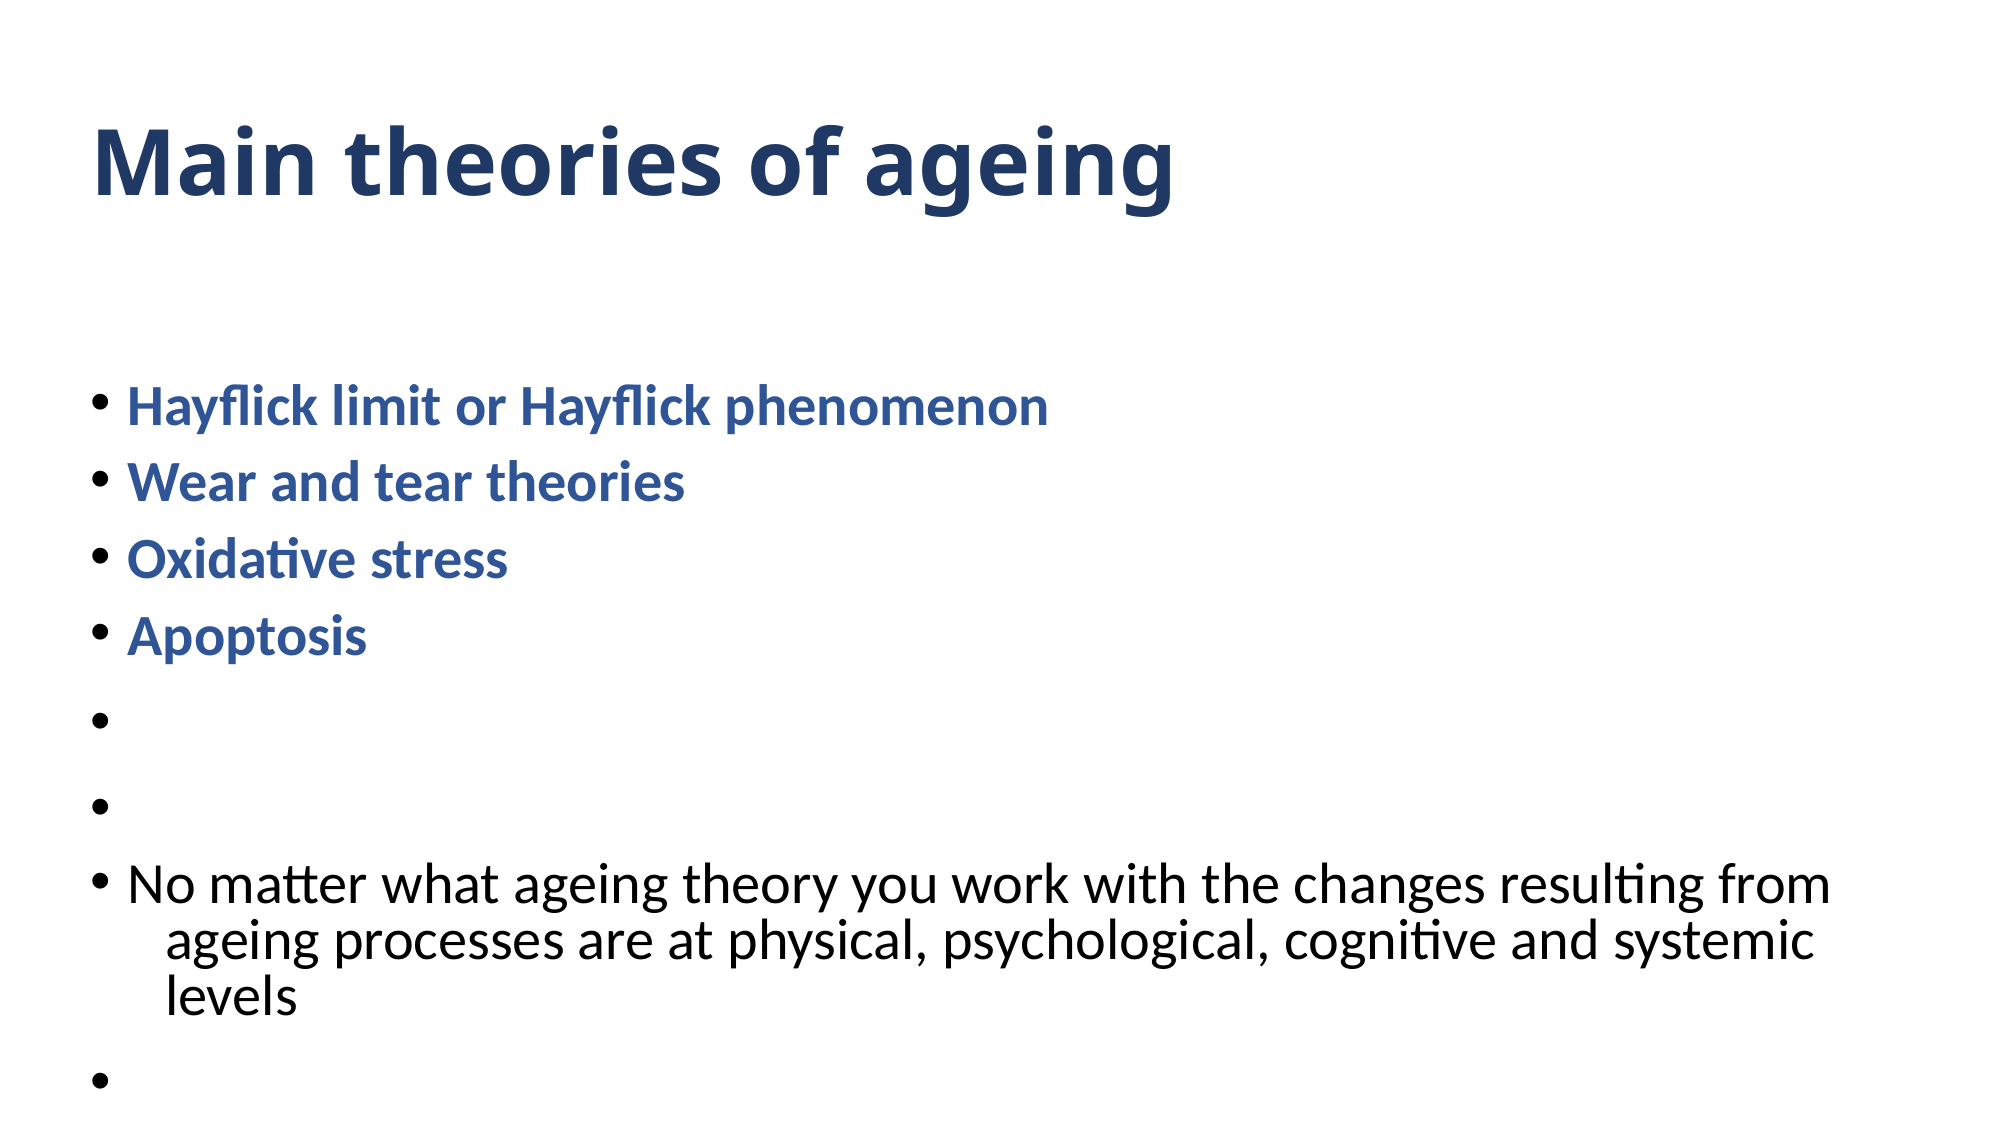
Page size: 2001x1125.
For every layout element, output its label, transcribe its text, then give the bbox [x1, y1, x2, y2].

title Main theories of ageing [75, 57, 1801, 275]
list Hayflick limit or Hayflick phenomenon Wear and tear theories Oxidative stress Apoptosis No matter what ageing theory you work with the changes resulting from ageing processes are at physical, psychological, cognitive and systemic levels [75, 373, 1863, 1087]
